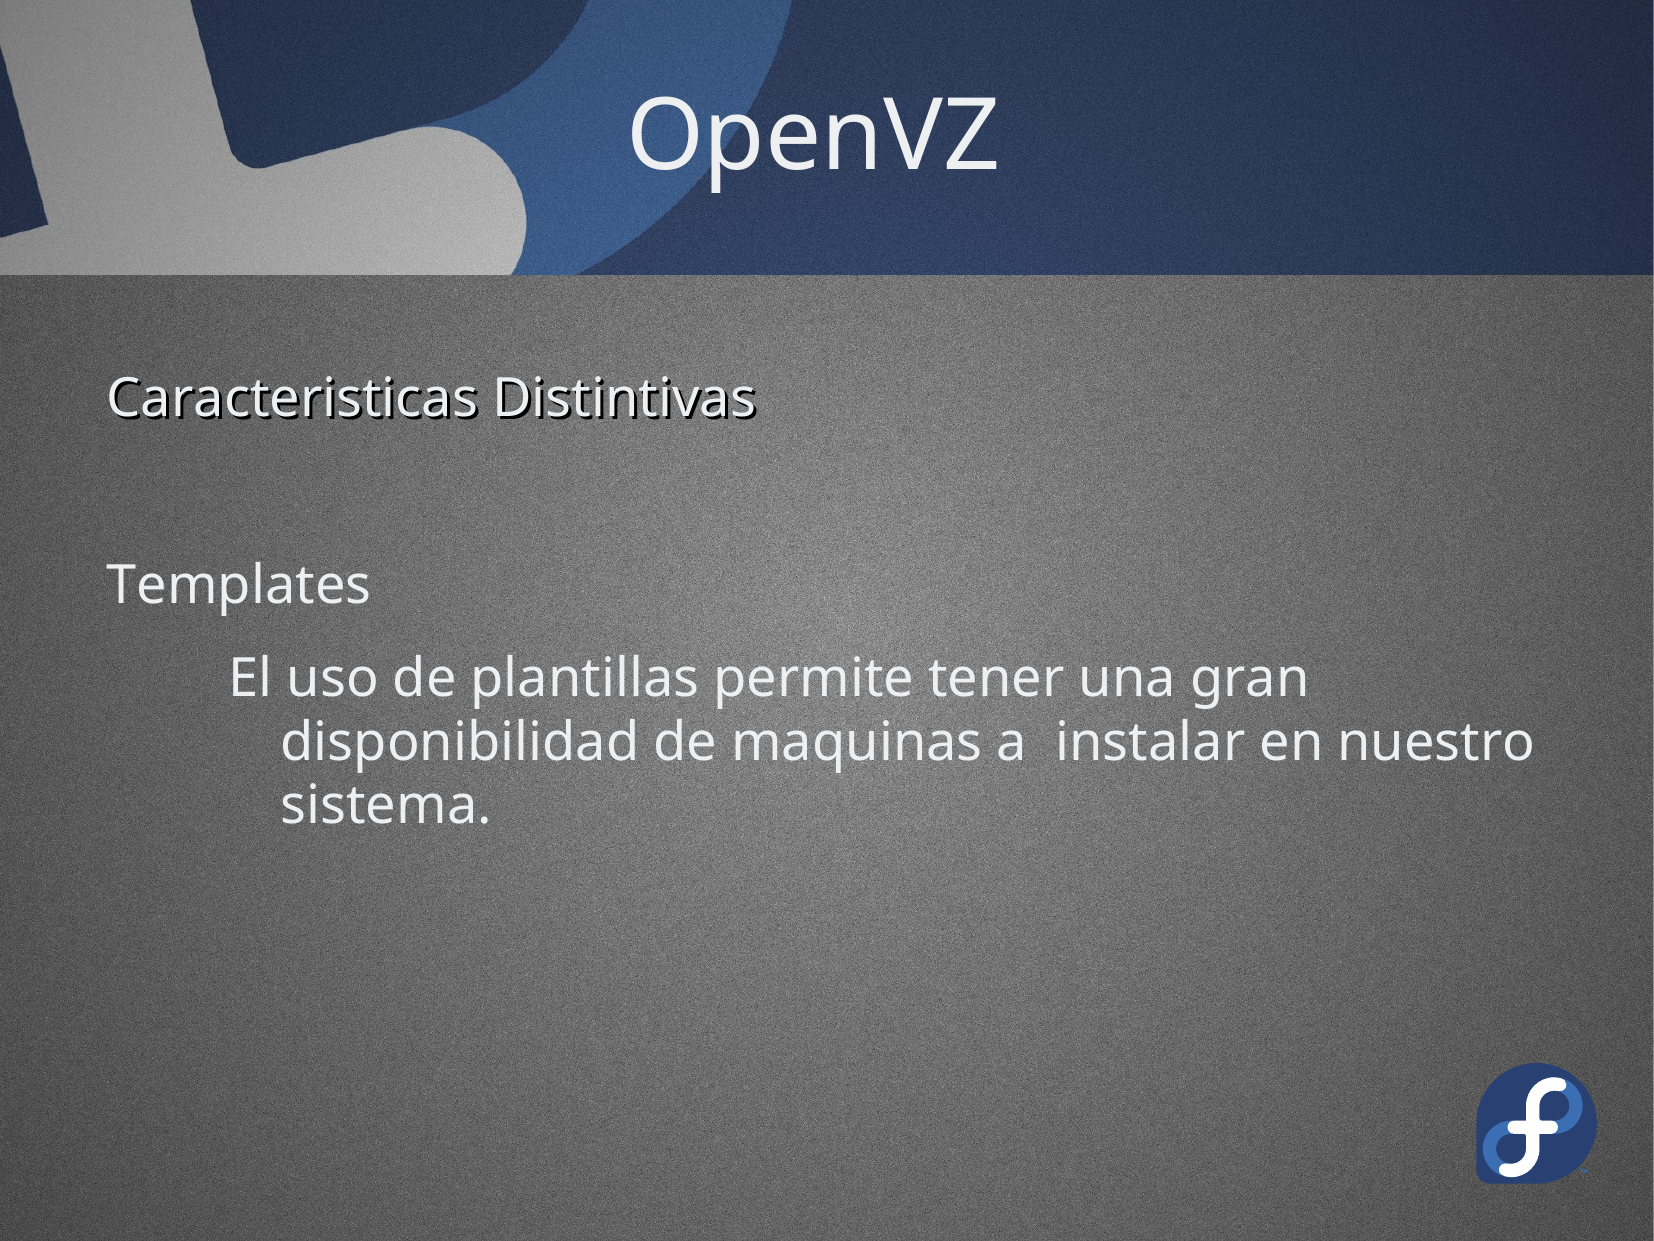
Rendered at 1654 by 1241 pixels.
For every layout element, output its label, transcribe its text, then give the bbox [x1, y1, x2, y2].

text_box OpenVZ [88, 29, 1565, 237]
text_box Caracteristicas Distintivas Templates El uso de plantillas permite tener una gran disponibilidad de maquinas a instalar en nuestro sistema. [88, 270, 1565, 979]
picture [0, 0, 1654, 1241]
